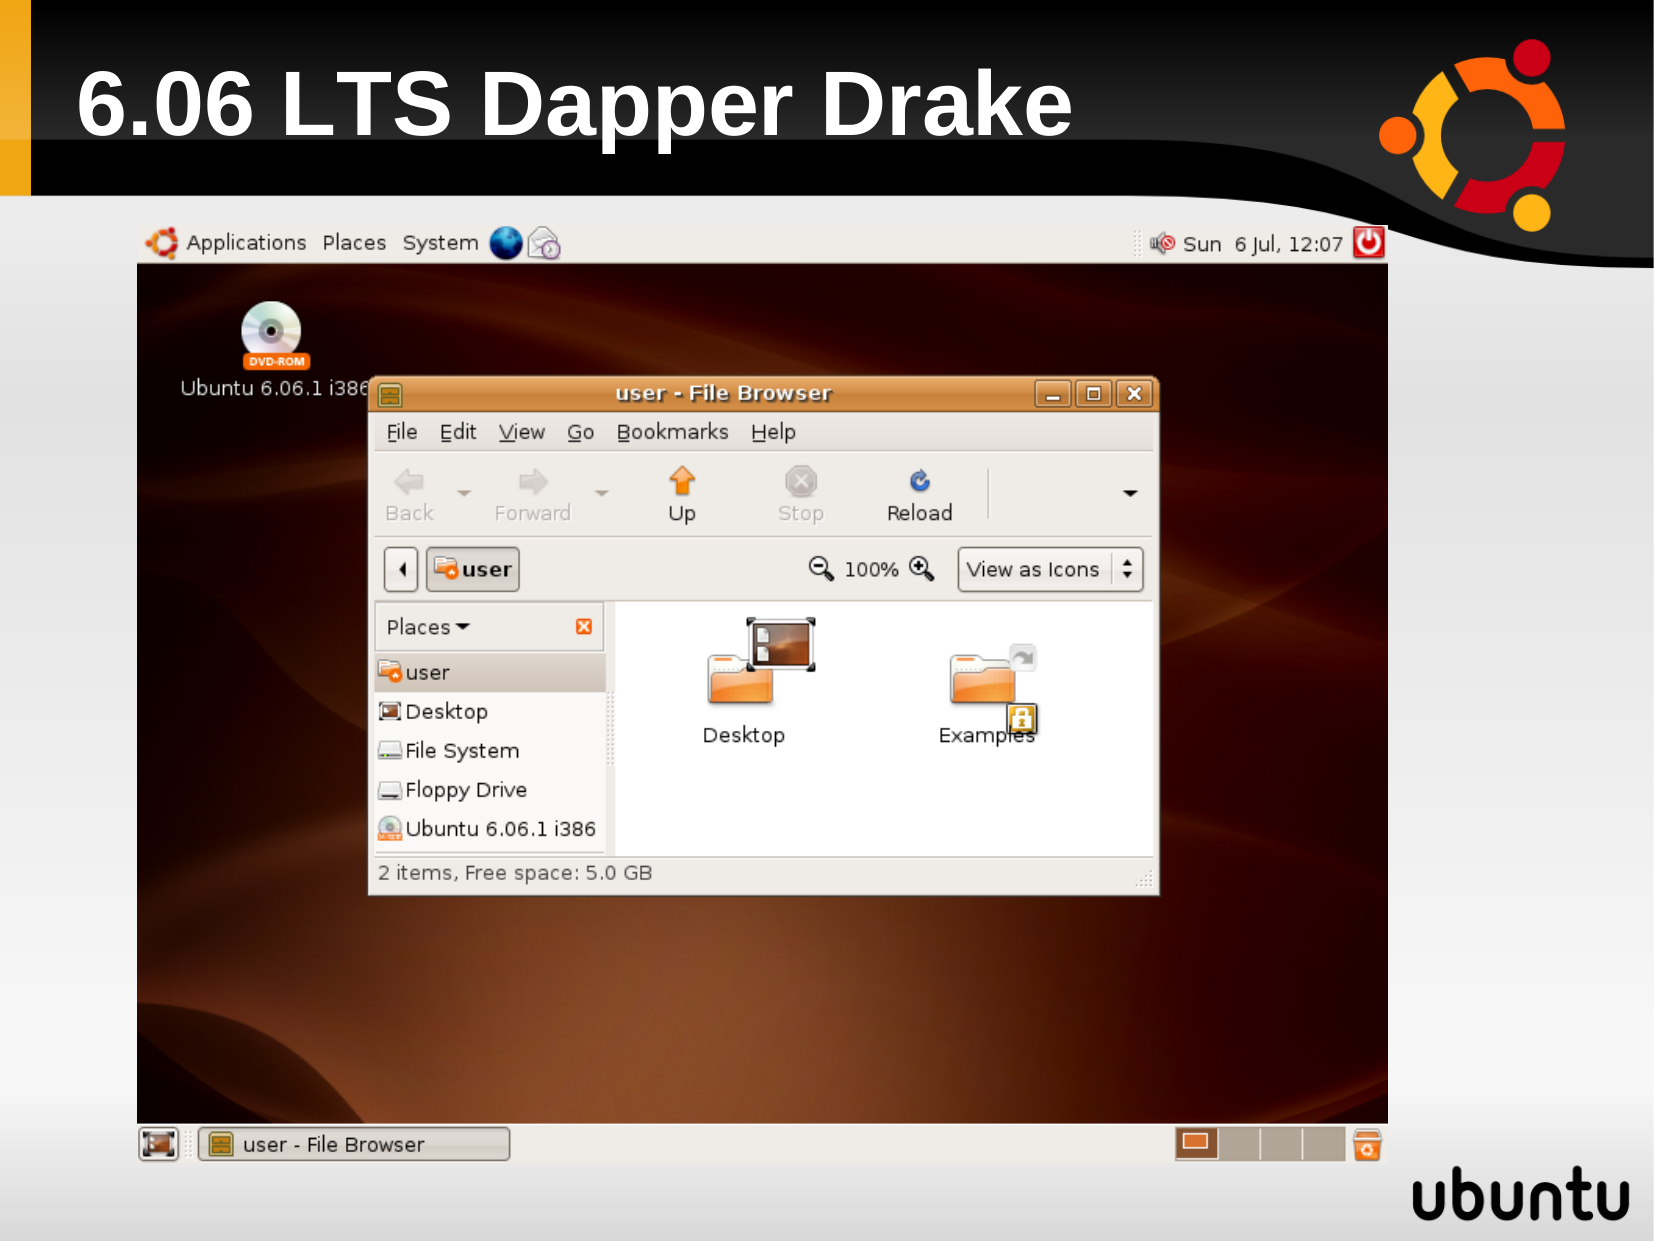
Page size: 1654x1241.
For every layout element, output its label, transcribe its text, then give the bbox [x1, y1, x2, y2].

picture [0, 0, 1654, 1241]
title 6.06 LTS Dapper Drake [76, 7, 1565, 200]
